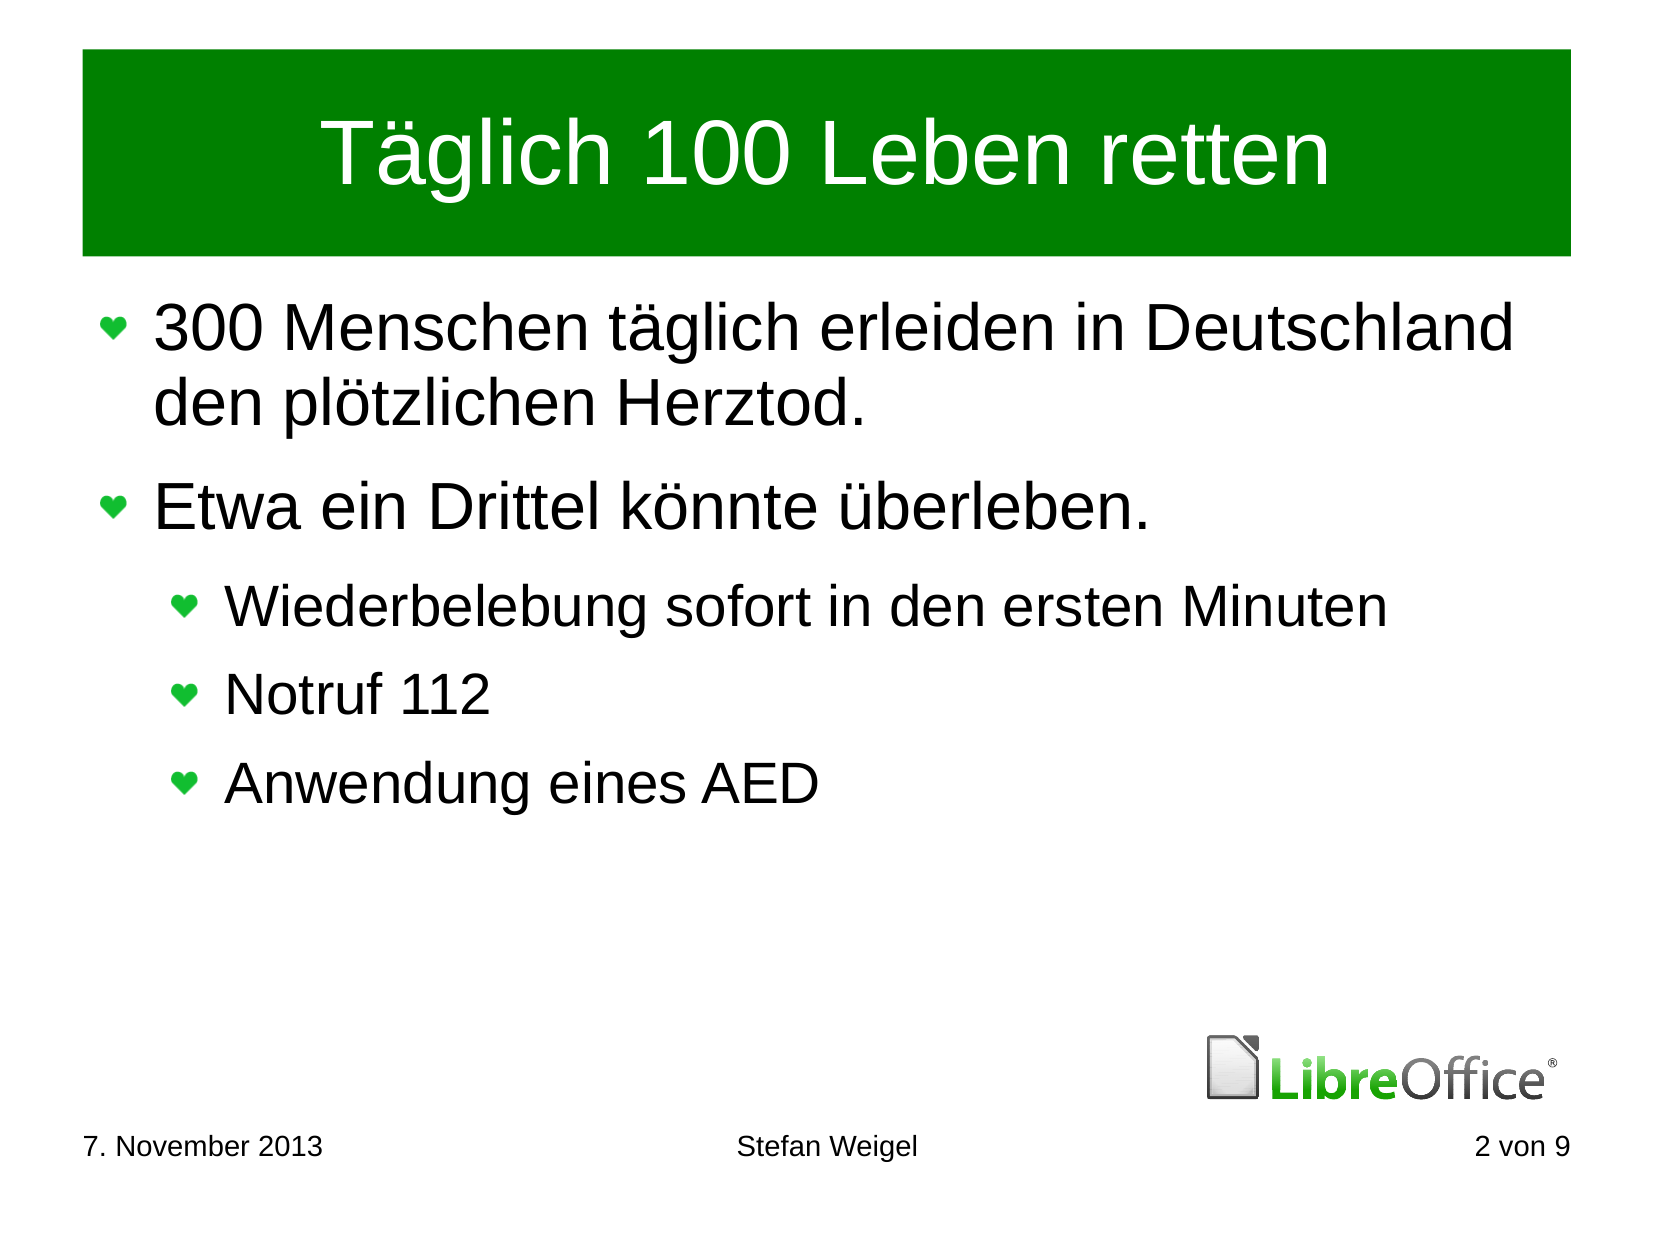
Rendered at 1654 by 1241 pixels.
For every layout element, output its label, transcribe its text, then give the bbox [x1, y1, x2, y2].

list 300 Menschen täglich erleiden in Deutschland den plötzlichen Herztod. Etwa ein Drittel könnte überleben. Wiederbelebung sofort in den ersten Minuten Notruf 112 Anwendung eines AED [82, 290, 1538, 1010]
title Täglich 100 Leben retten [82, 49, 1571, 257]
